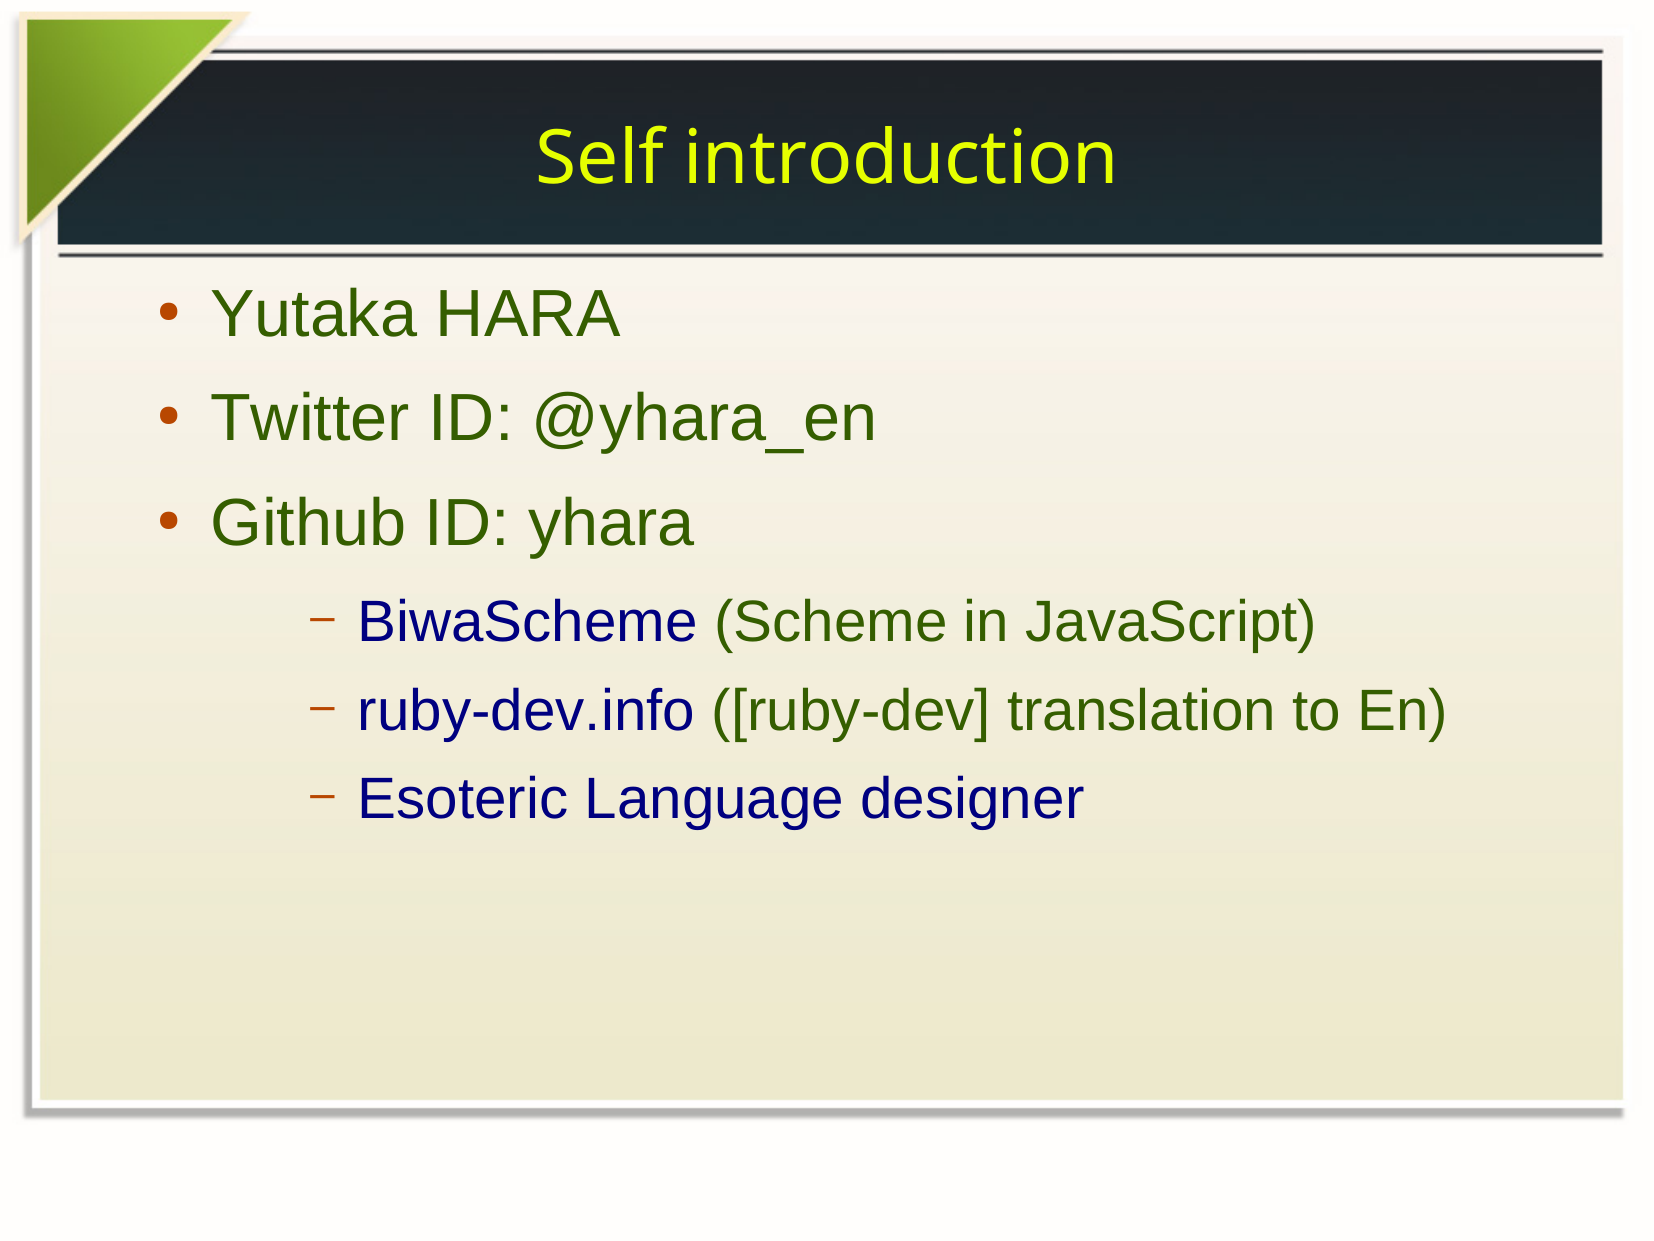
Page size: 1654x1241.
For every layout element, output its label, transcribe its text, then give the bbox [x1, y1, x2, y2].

picture [0, 0, 1654, 1241]
title Self introduction [121, 73, 1534, 237]
list Yutaka HARA Twitter ID: @yhara_en Github ID: yhara BiwaScheme (Scheme in JavaScript) ruby-dev.info ([ruby-dev] translation to En) Esoteric Language designer [121, 276, 1534, 1087]
